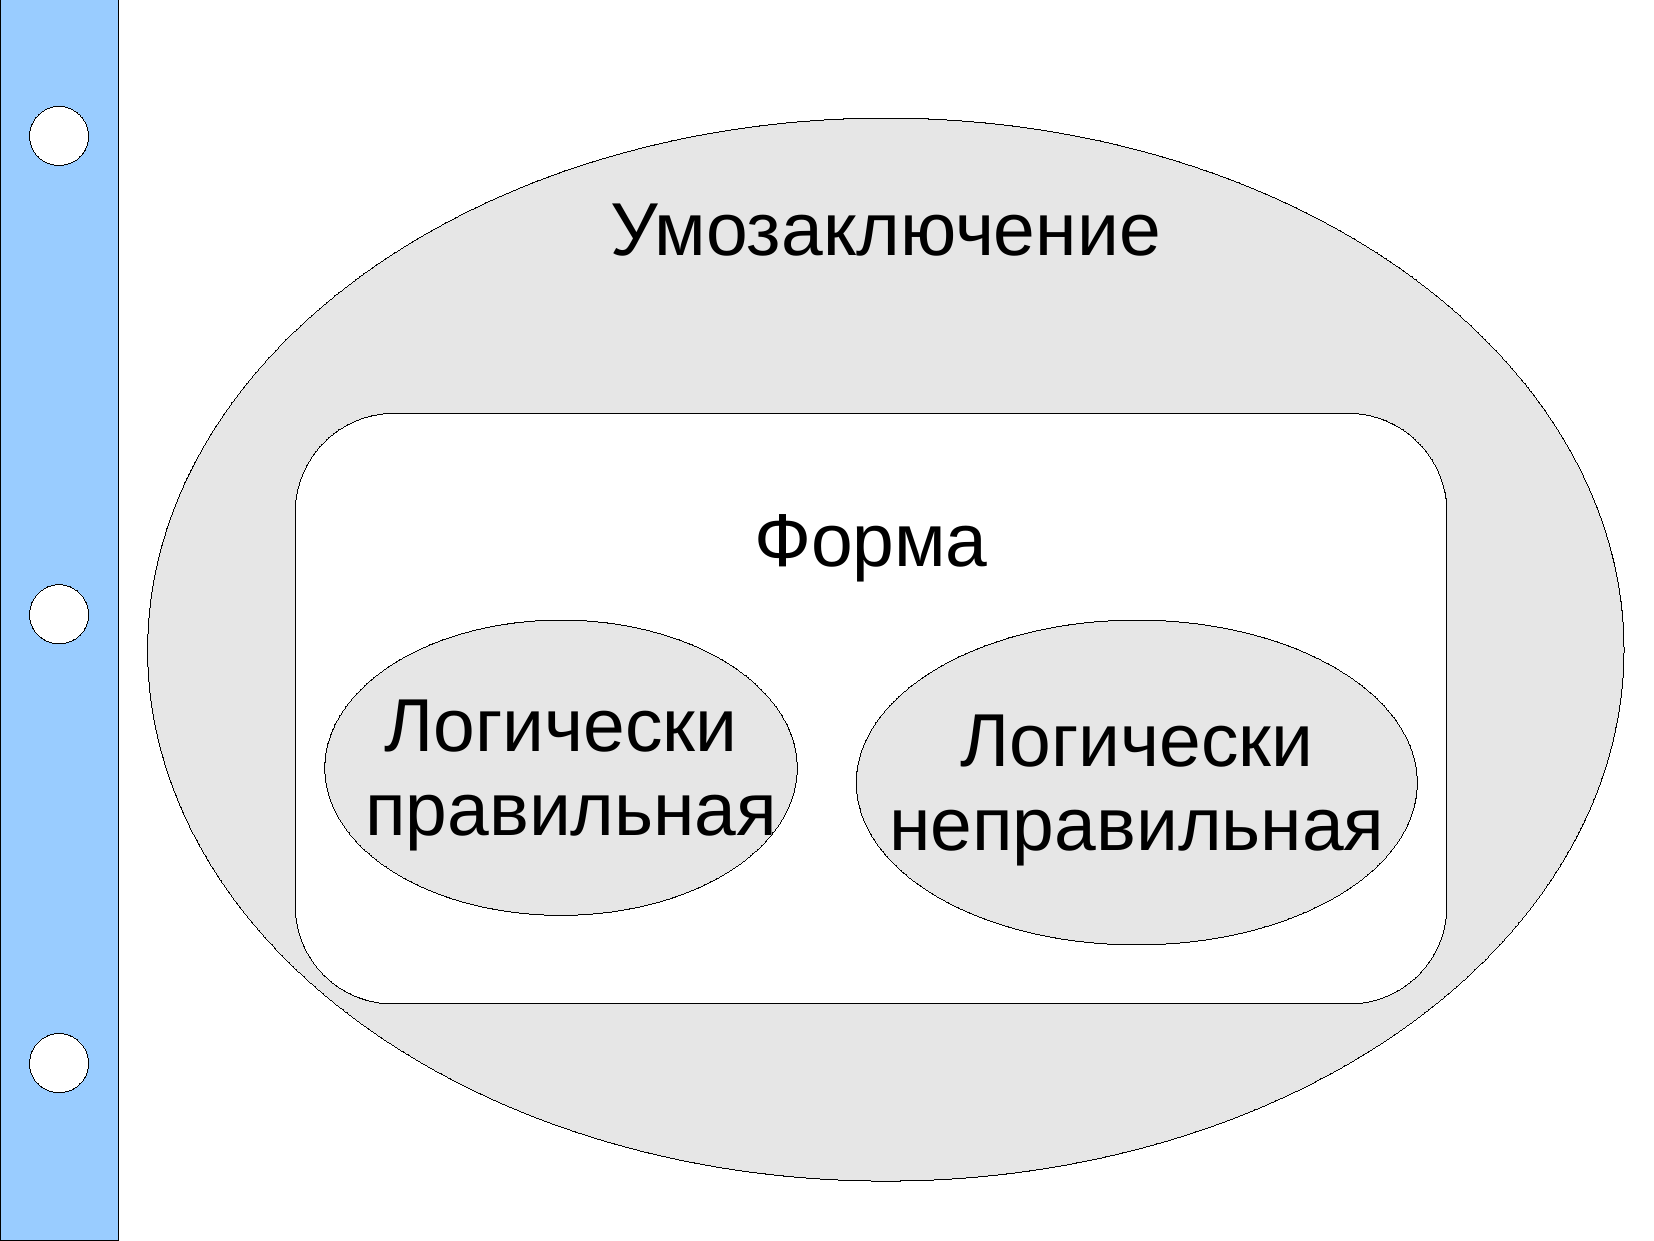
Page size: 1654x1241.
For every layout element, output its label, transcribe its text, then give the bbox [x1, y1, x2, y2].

text_box Умозаключение [147, 118, 1625, 1182]
text_box Логически правильная [324, 620, 798, 916]
text_box Логически неправильная [856, 620, 1418, 945]
text_box Форма [295, 413, 1447, 1004]
text_box [0, 0, 119, 1241]
